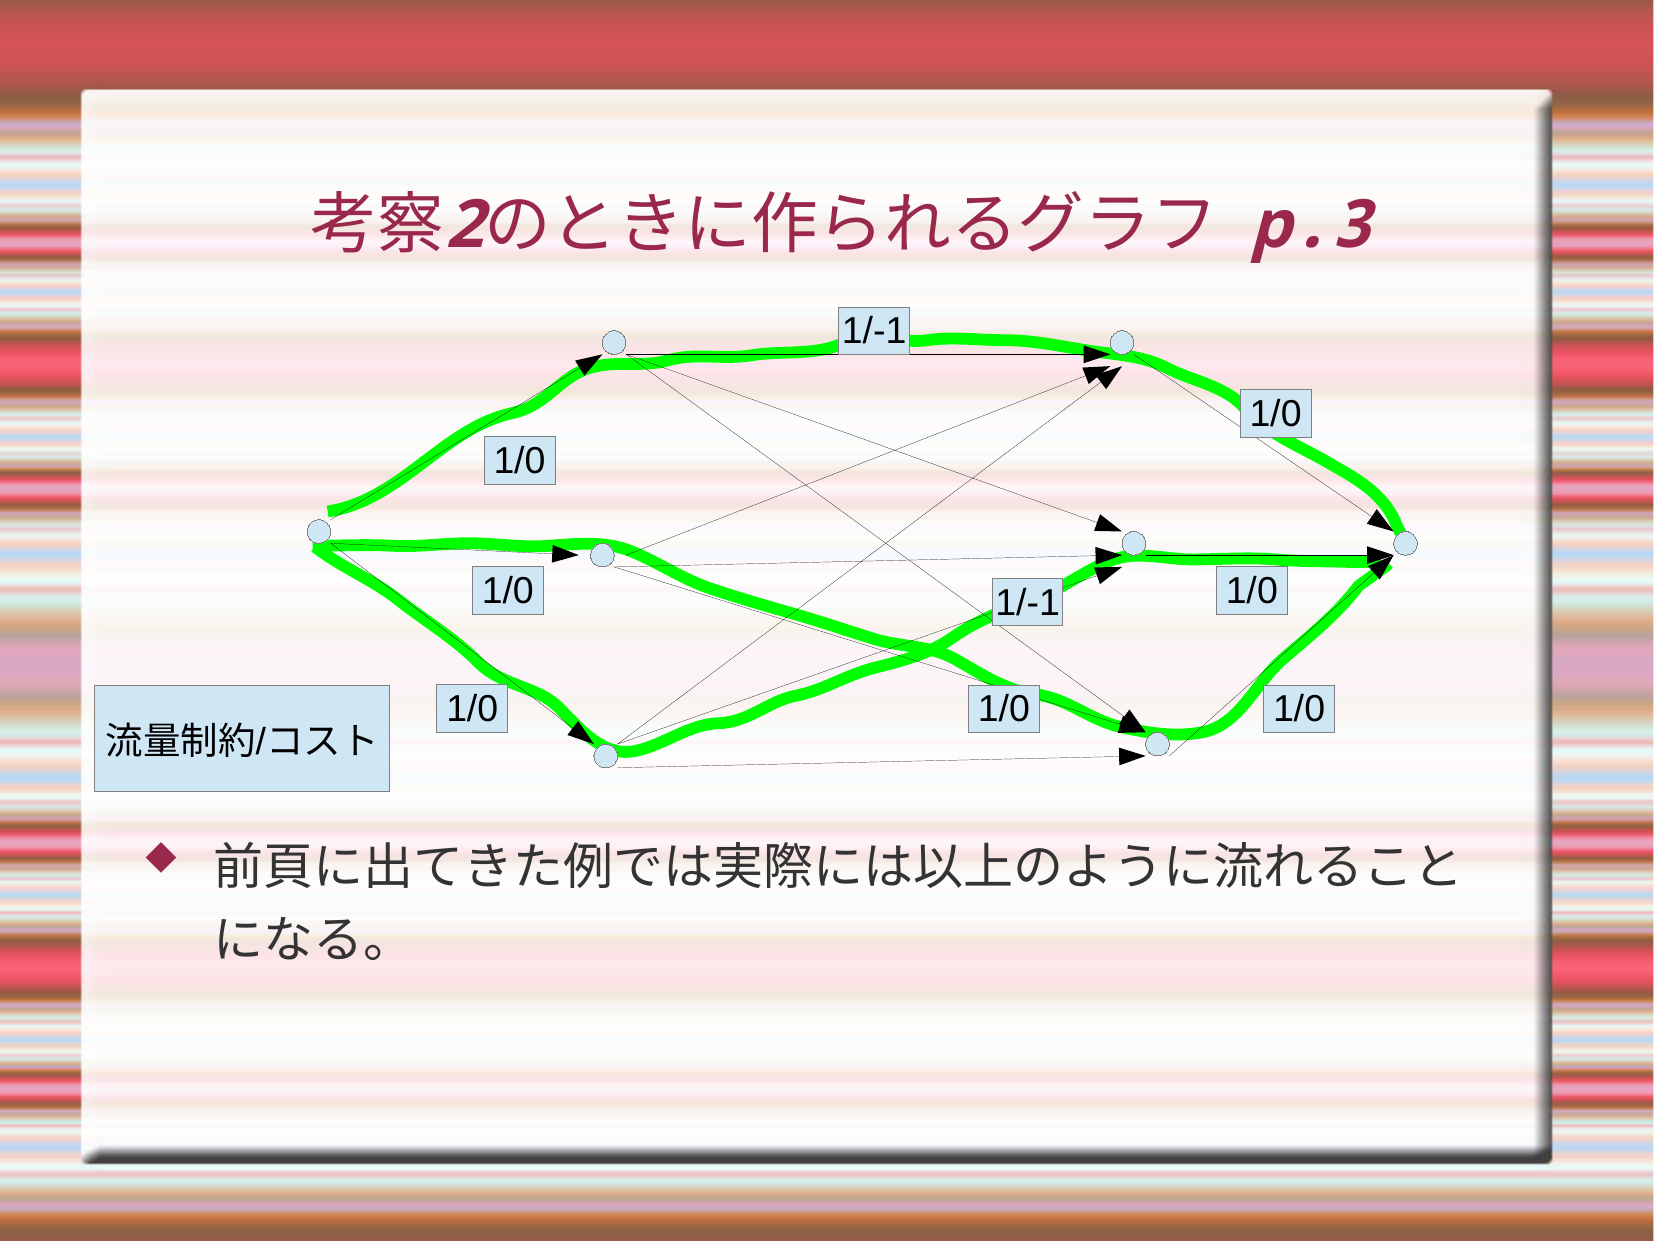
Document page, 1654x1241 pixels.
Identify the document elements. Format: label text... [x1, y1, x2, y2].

text_box [590, 543, 615, 567]
text_box 1/0 [472, 566, 544, 615]
title 考察2のときに作られるグラフ p.3 [135, 114, 1548, 322]
text_box 1/0 [968, 685, 1040, 733]
picture [0, 0, 1654, 1241]
text_box 1/0 [1216, 566, 1288, 615]
text_box [1110, 330, 1134, 355]
text_box 1/0 [1263, 685, 1335, 733]
text_box 1/0 [436, 684, 508, 733]
text_box [1145, 732, 1170, 756]
text_box 1/0 [1240, 389, 1312, 438]
text_box [1122, 531, 1146, 556]
text_box 流量制約/コスト [94, 685, 390, 792]
list 前頁に出てきた例では実際には以上のように流れることになる。 [130, 826, 1512, 1087]
text_box [307, 519, 331, 544]
text_box [593, 744, 618, 768]
text_box [602, 330, 626, 355]
text_box 1/0 [484, 436, 556, 485]
text_box [1393, 531, 1418, 556]
text_box 1/-1 [838, 307, 910, 355]
text_box 1/-1 [992, 578, 1063, 626]
